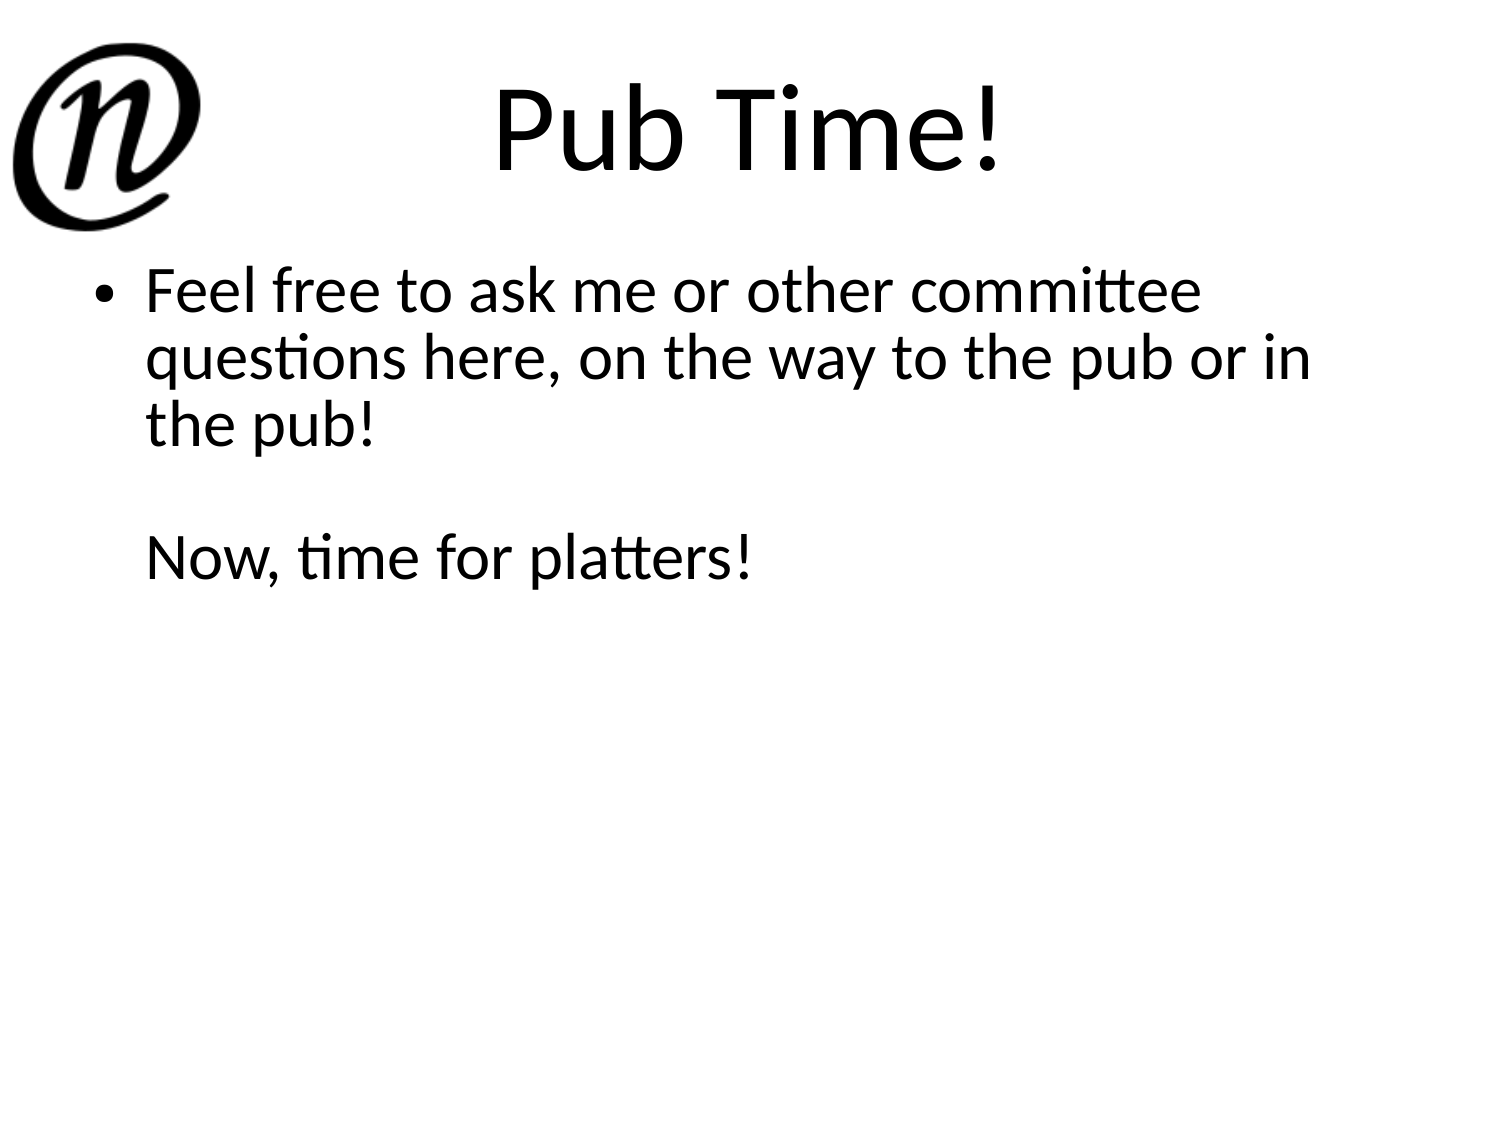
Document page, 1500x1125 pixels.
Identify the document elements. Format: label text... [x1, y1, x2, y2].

title Pub Time! [75, 45, 1425, 233]
picture [0, 30, 214, 245]
list Feel free to ask me or other committee questions here, on the way to the pub or in the pub! Now, time for platters! [75, 262, 1371, 1005]
